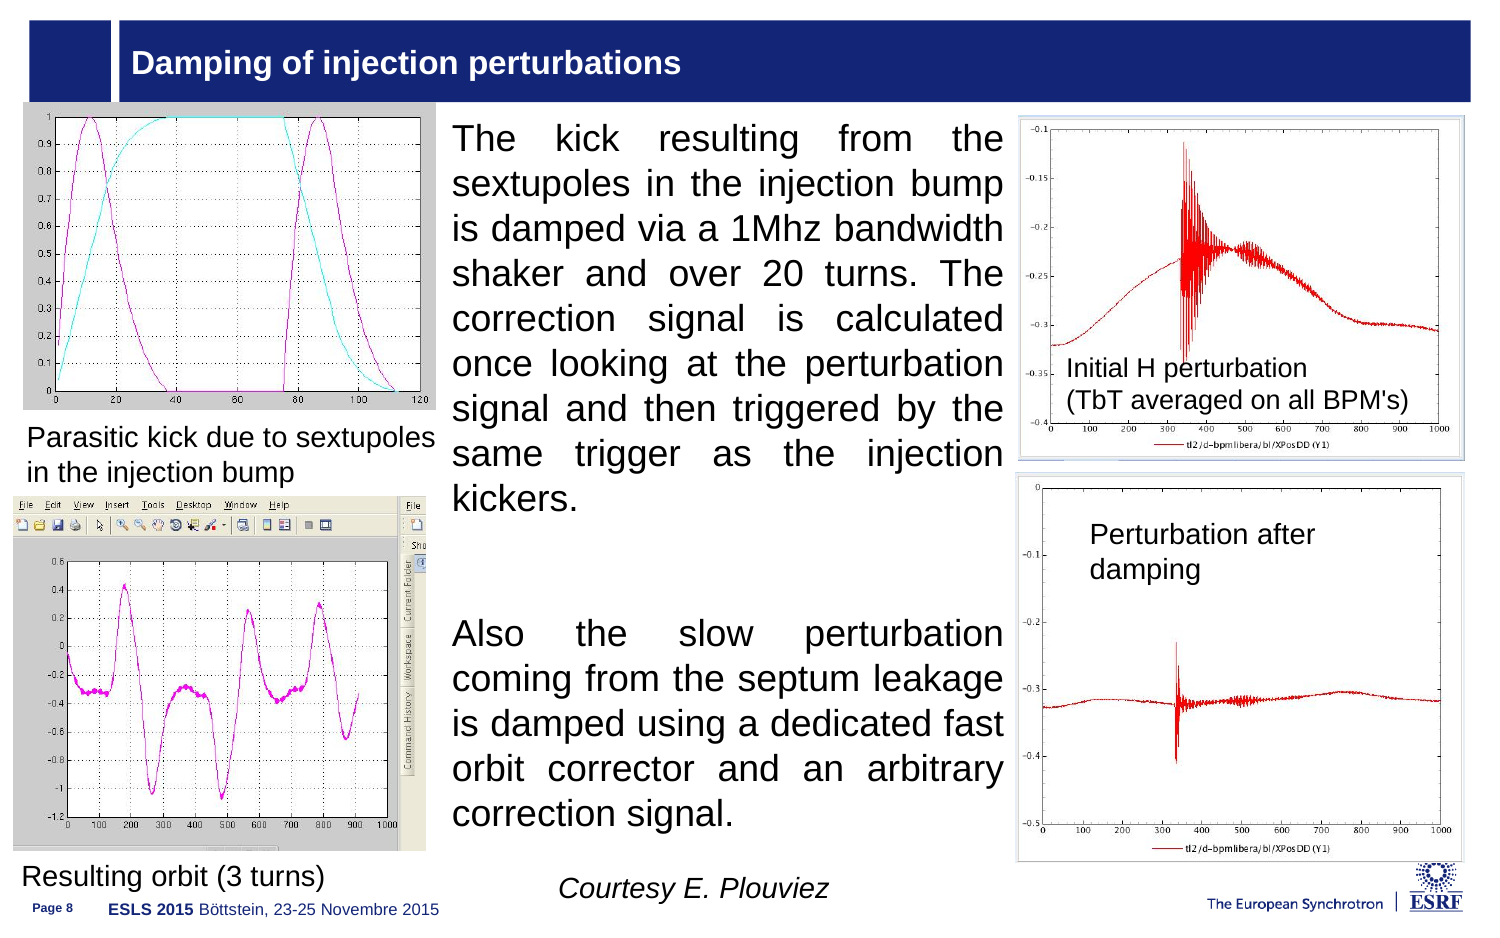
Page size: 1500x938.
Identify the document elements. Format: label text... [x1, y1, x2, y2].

picture [1015, 472, 1500, 938]
title Damping of injection perturbations [119, 20, 1471, 103]
picture [23, 102, 436, 410]
text_box Resulting orbit (3 turns) [6, 850, 341, 901]
text_box ESLS 2015 Böttstein, 23-25 Novembre 2015 [108, 889, 1113, 920]
text_box Perturbation after damping [1074, 507, 1406, 593]
text_box Page <numéro> [32, 901, 101, 916]
text_box Parasitic kick due to sextupoles in the injection bump [11, 411, 437, 497]
text_box Courtesy E. Plouviez [543, 862, 845, 912]
picture [13, 497, 426, 851]
text_box Initial H perturbation (TbT averaged on all BPM's) [1051, 342, 1424, 423]
picture [1019, 115, 1465, 461]
text_box The kick resulting from the sextupoles in the injection bump is damped via a 1Mhz bandwidth shaker and over 20 turns. The correction signal is calculated once looking at the perturbation signal and then triggered by the same trigger as the injection kickers. Also the slow perturbation coming from the septum leakage is damped using a dedicated fast orbit corrector and an arbitrary correction signal. [437, 106, 1019, 842]
